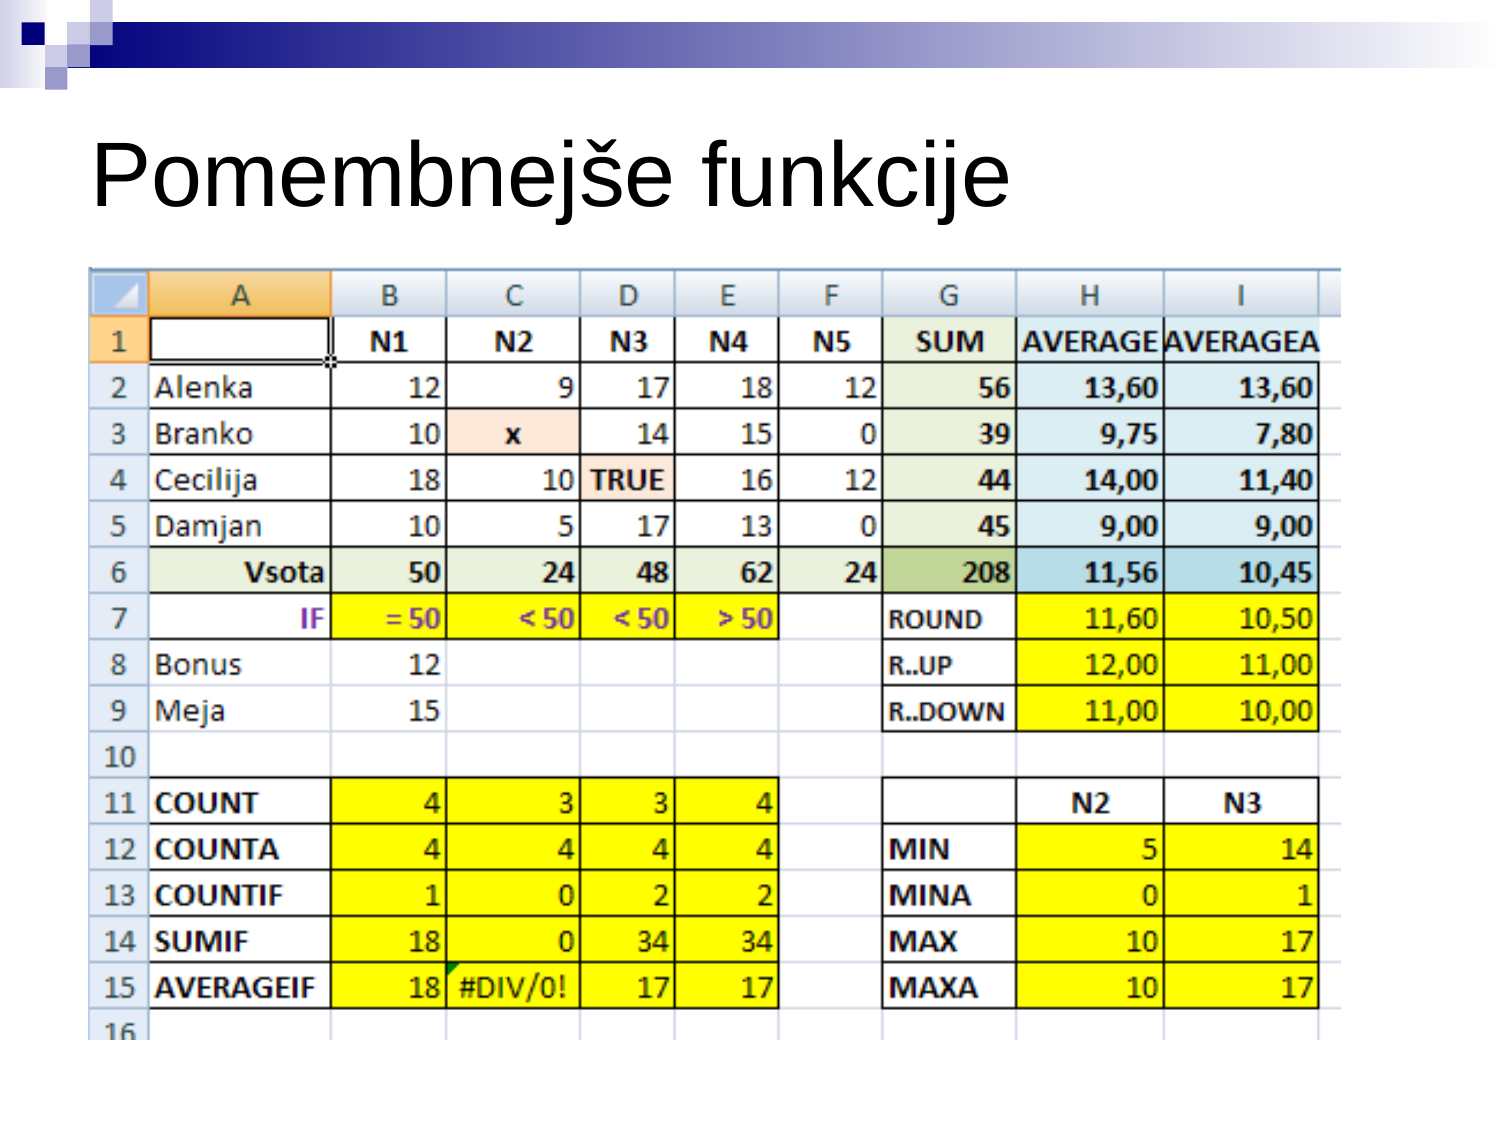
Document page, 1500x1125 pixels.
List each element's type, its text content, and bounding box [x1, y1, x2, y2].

picture [88, 267, 1341, 1040]
title Pomembnejše funkcije [75, 105, 1425, 235]
